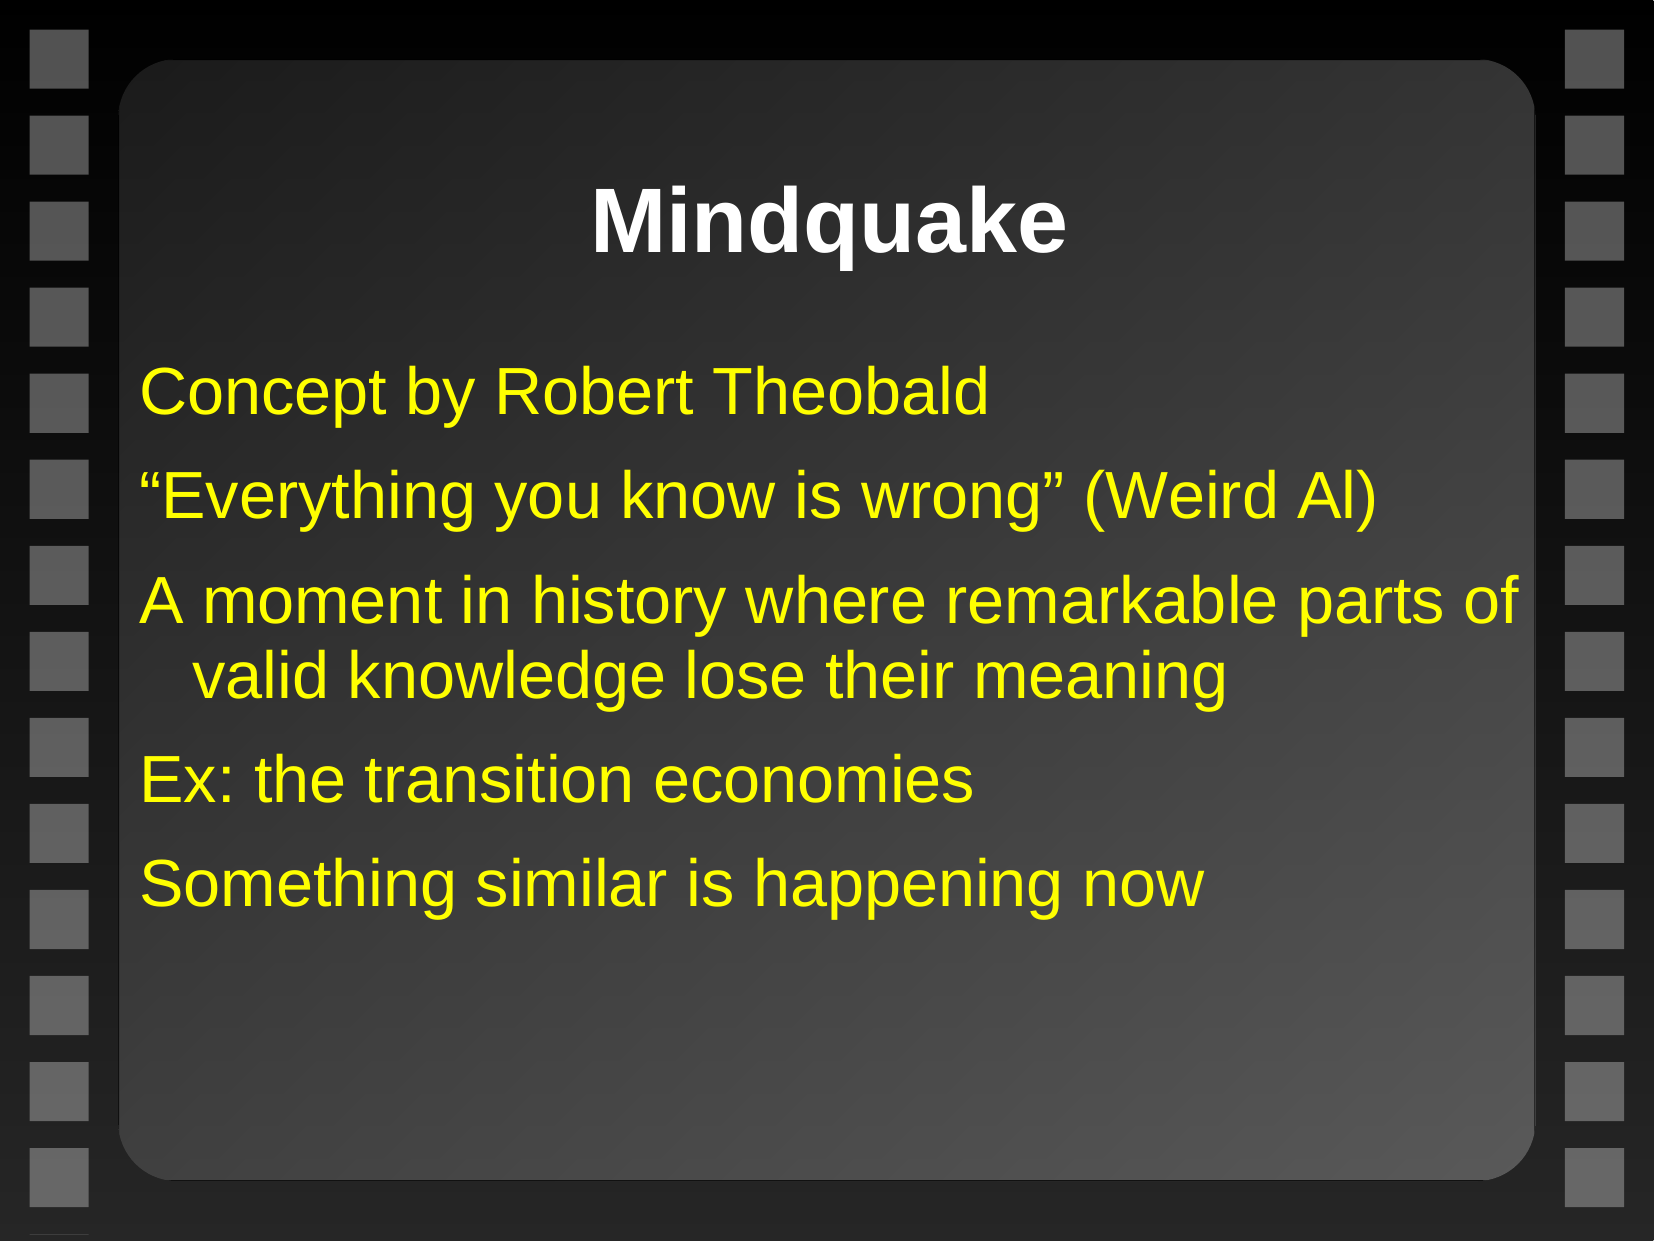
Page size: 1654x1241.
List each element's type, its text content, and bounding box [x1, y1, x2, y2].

list Concept by Robert Theobald “Everything you know is wrong” (Weird Al) A moment in history where remarkable parts of valid knowledge lose their meaning Ex: the transition economies Something similar is happening now [121, 354, 1534, 1127]
title Mindquake [123, 117, 1536, 325]
